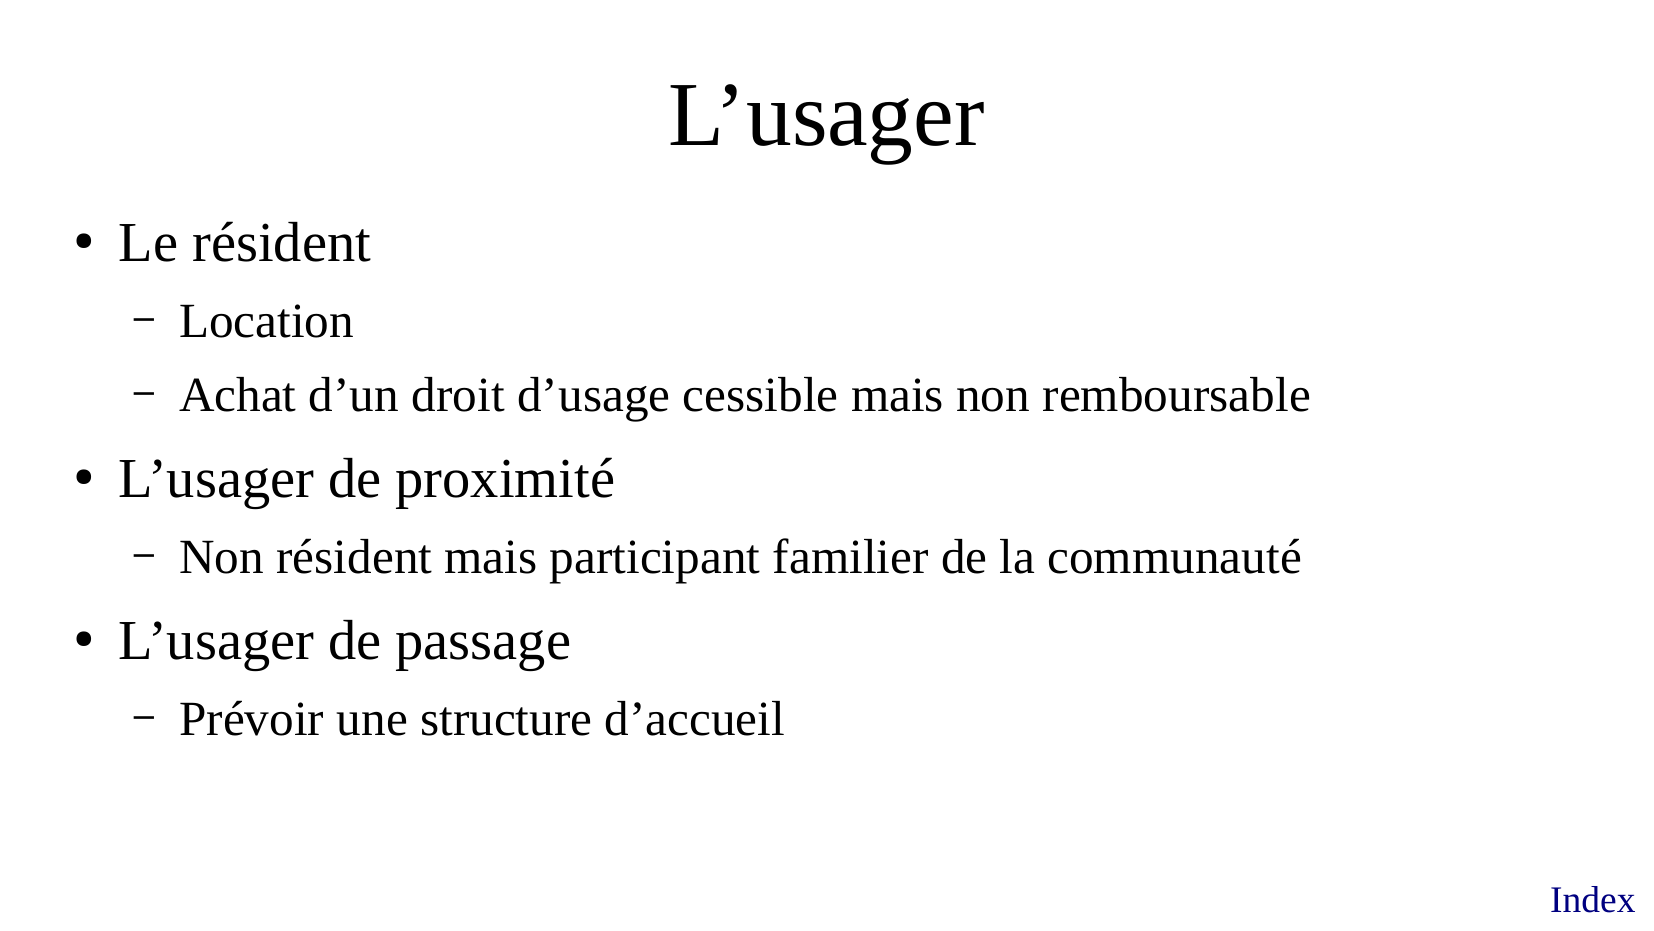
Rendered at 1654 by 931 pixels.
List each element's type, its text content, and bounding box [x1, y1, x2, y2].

list Le résident Location Achat d’un droit d’usage cessible mais non remboursable L’usager de proximité Non résident mais participant familier de la communauté L’usager de passage Prévoir une structure d’accueil [58, 211, 1547, 751]
title L’usager [82, 24, 1571, 205]
